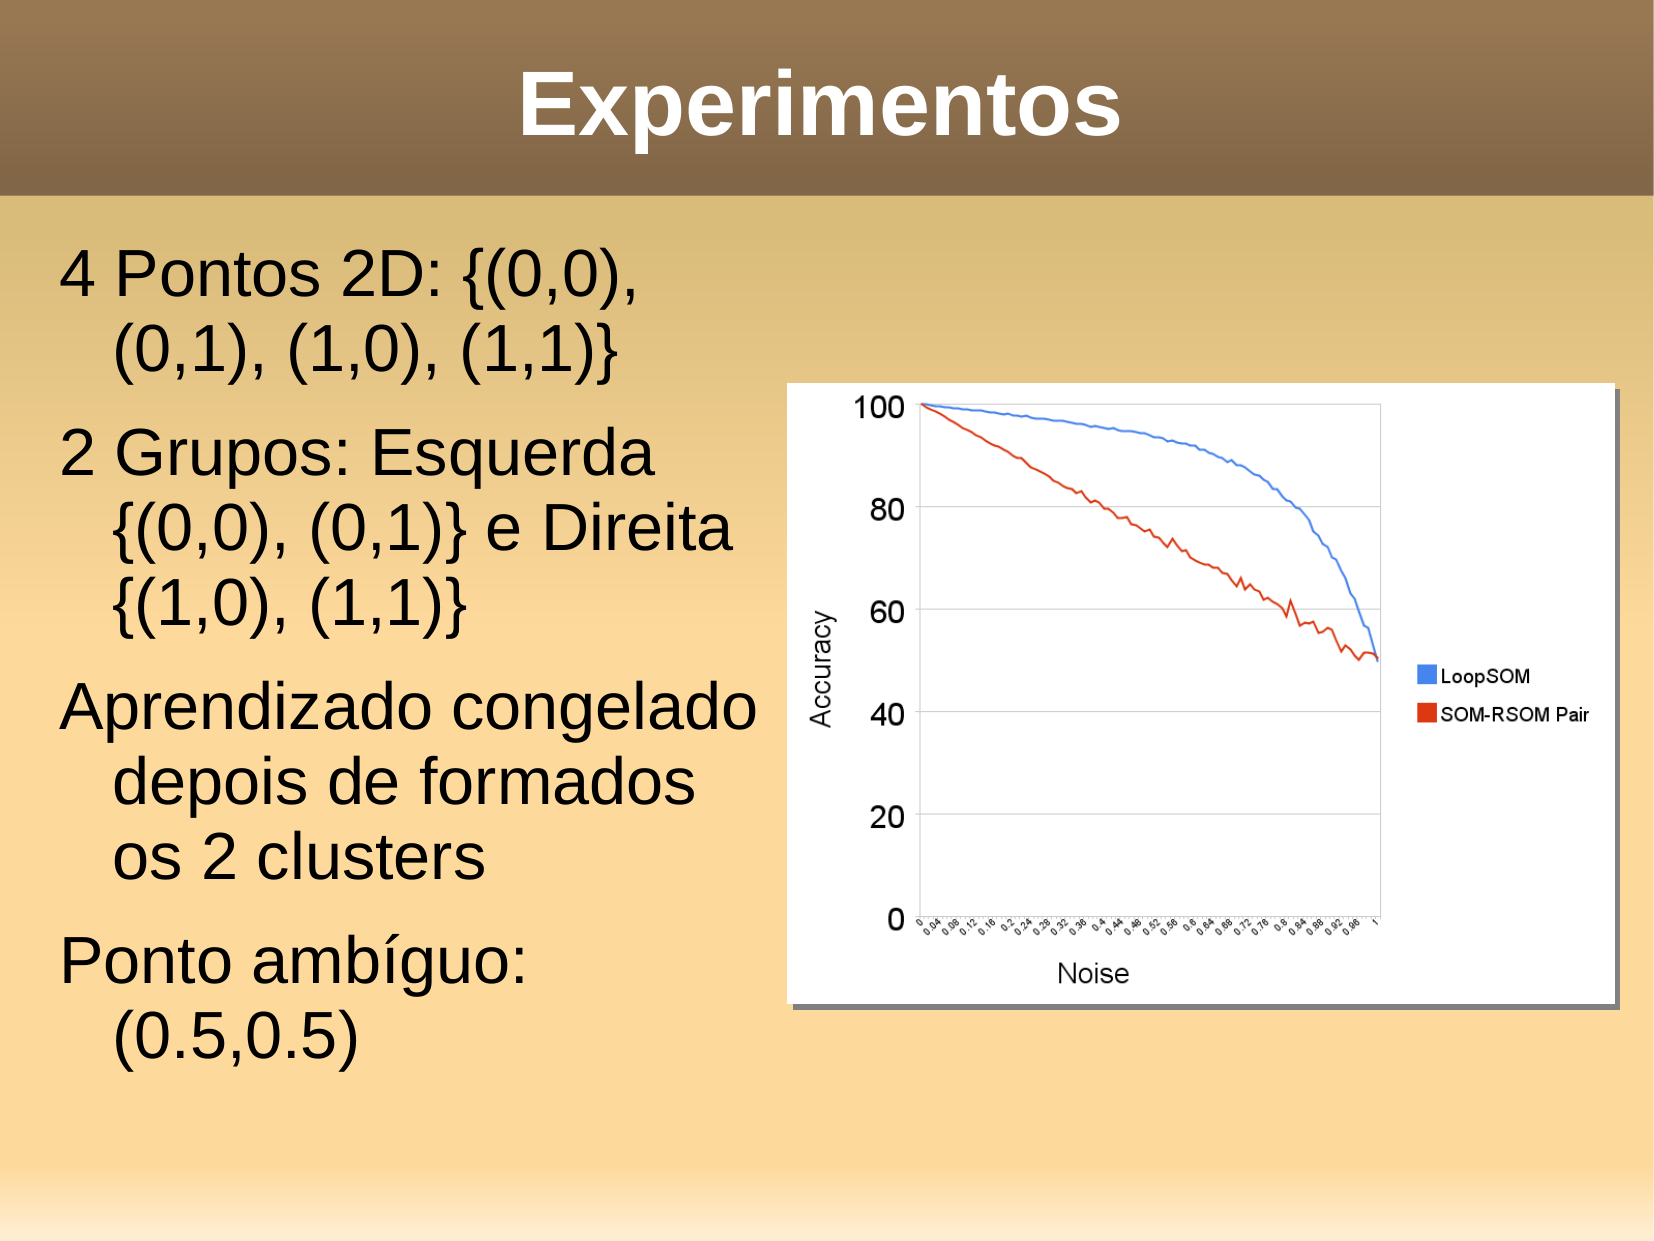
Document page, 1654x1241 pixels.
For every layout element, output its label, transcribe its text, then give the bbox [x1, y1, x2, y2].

title Experimentos [76, 0, 1565, 208]
list 4 Pontos 2D: {(0,0), (0,1), (1,0), (1,1)} 2 Grupos: Esquerda {(0,0), (0,1)} e Direita {(1,0), (1,1)} Aprendizado congelado depois de formados os 2 clusters Ponto ambíguo: (0.5,0.5) [41, 236, 768, 1073]
picture [0, 0, 1654, 1241]
